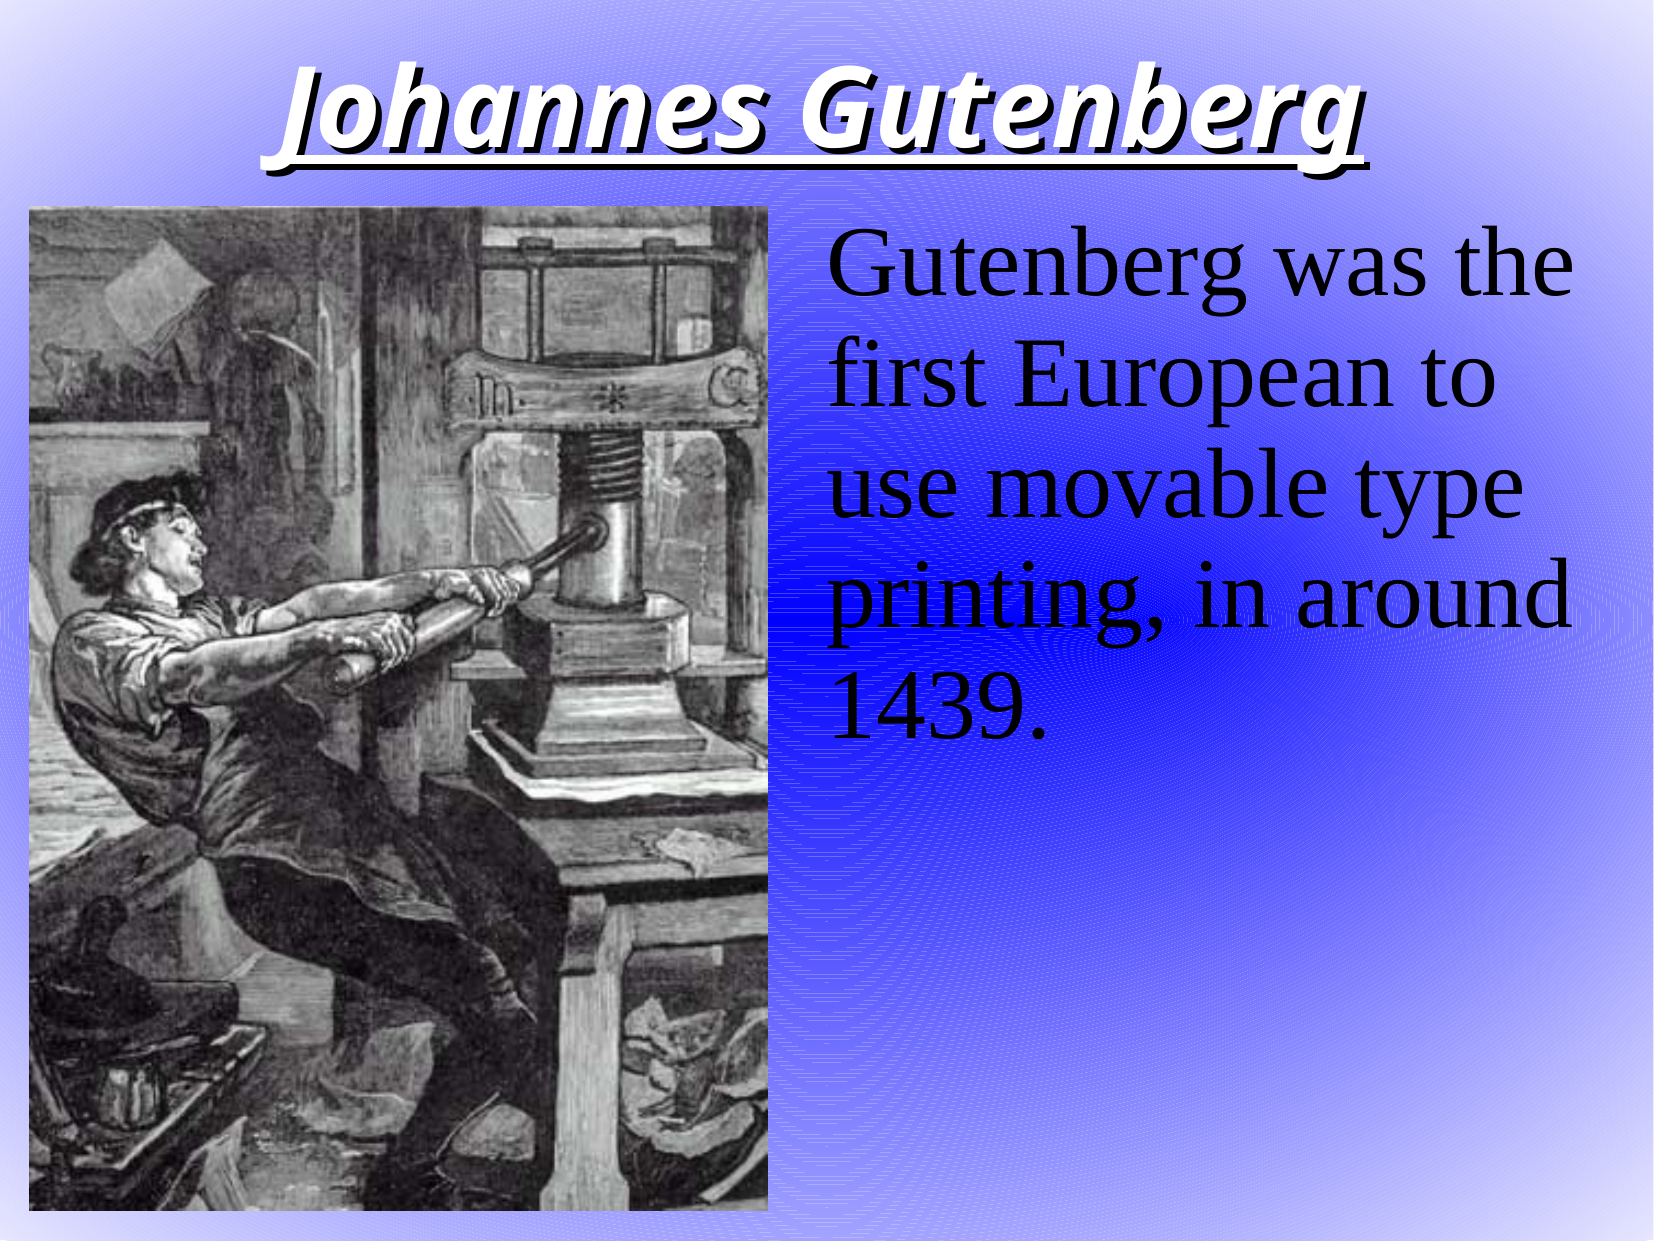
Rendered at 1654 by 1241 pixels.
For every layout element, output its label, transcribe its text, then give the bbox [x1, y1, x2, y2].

title Johannes Gutenberg [76, 7, 1565, 200]
list Gutenberg was the first European to use movable type printing, in around 1439. [826, 206, 1625, 1182]
picture [29, 206, 768, 1211]
